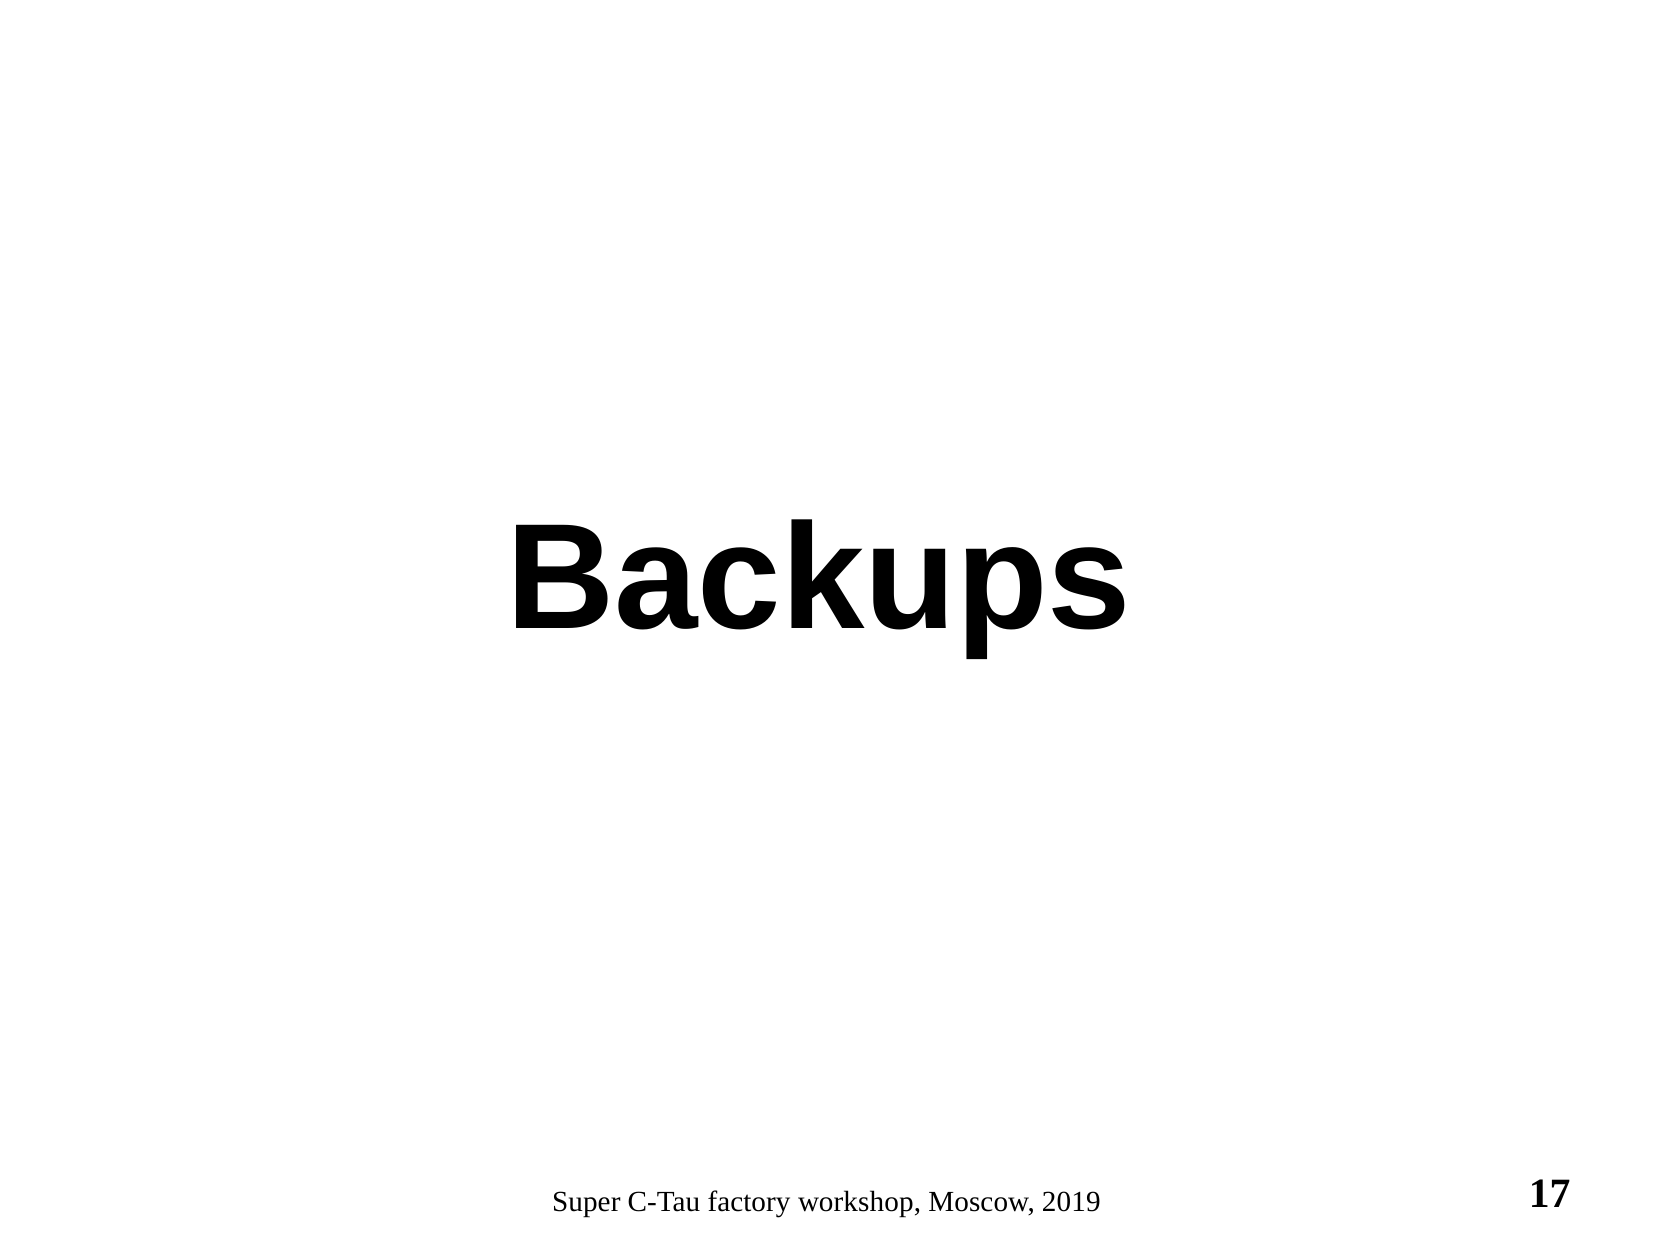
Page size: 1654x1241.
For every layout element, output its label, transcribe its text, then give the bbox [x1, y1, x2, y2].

title Backups [75, 492, 1564, 661]
